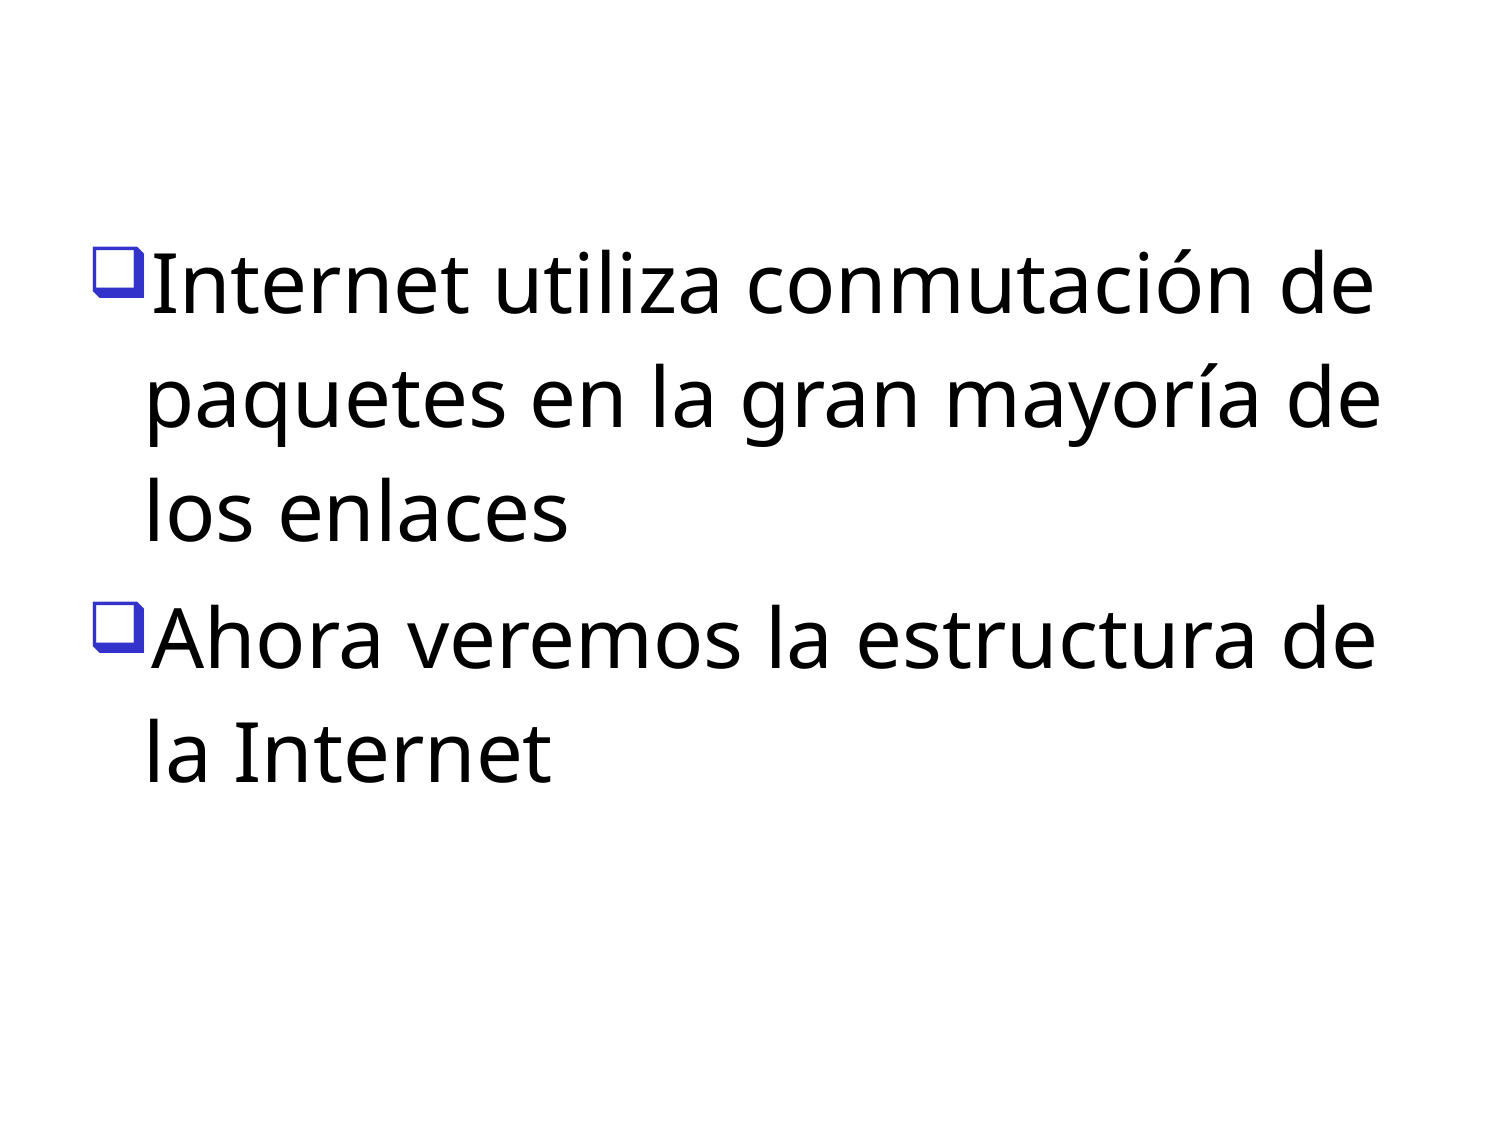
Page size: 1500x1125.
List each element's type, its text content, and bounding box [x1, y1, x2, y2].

list Internet utiliza conmutación de paquetes en la gran mayoría de los enlaces Ahora veremos la estructura de la Internet [87, 224, 1463, 878]
